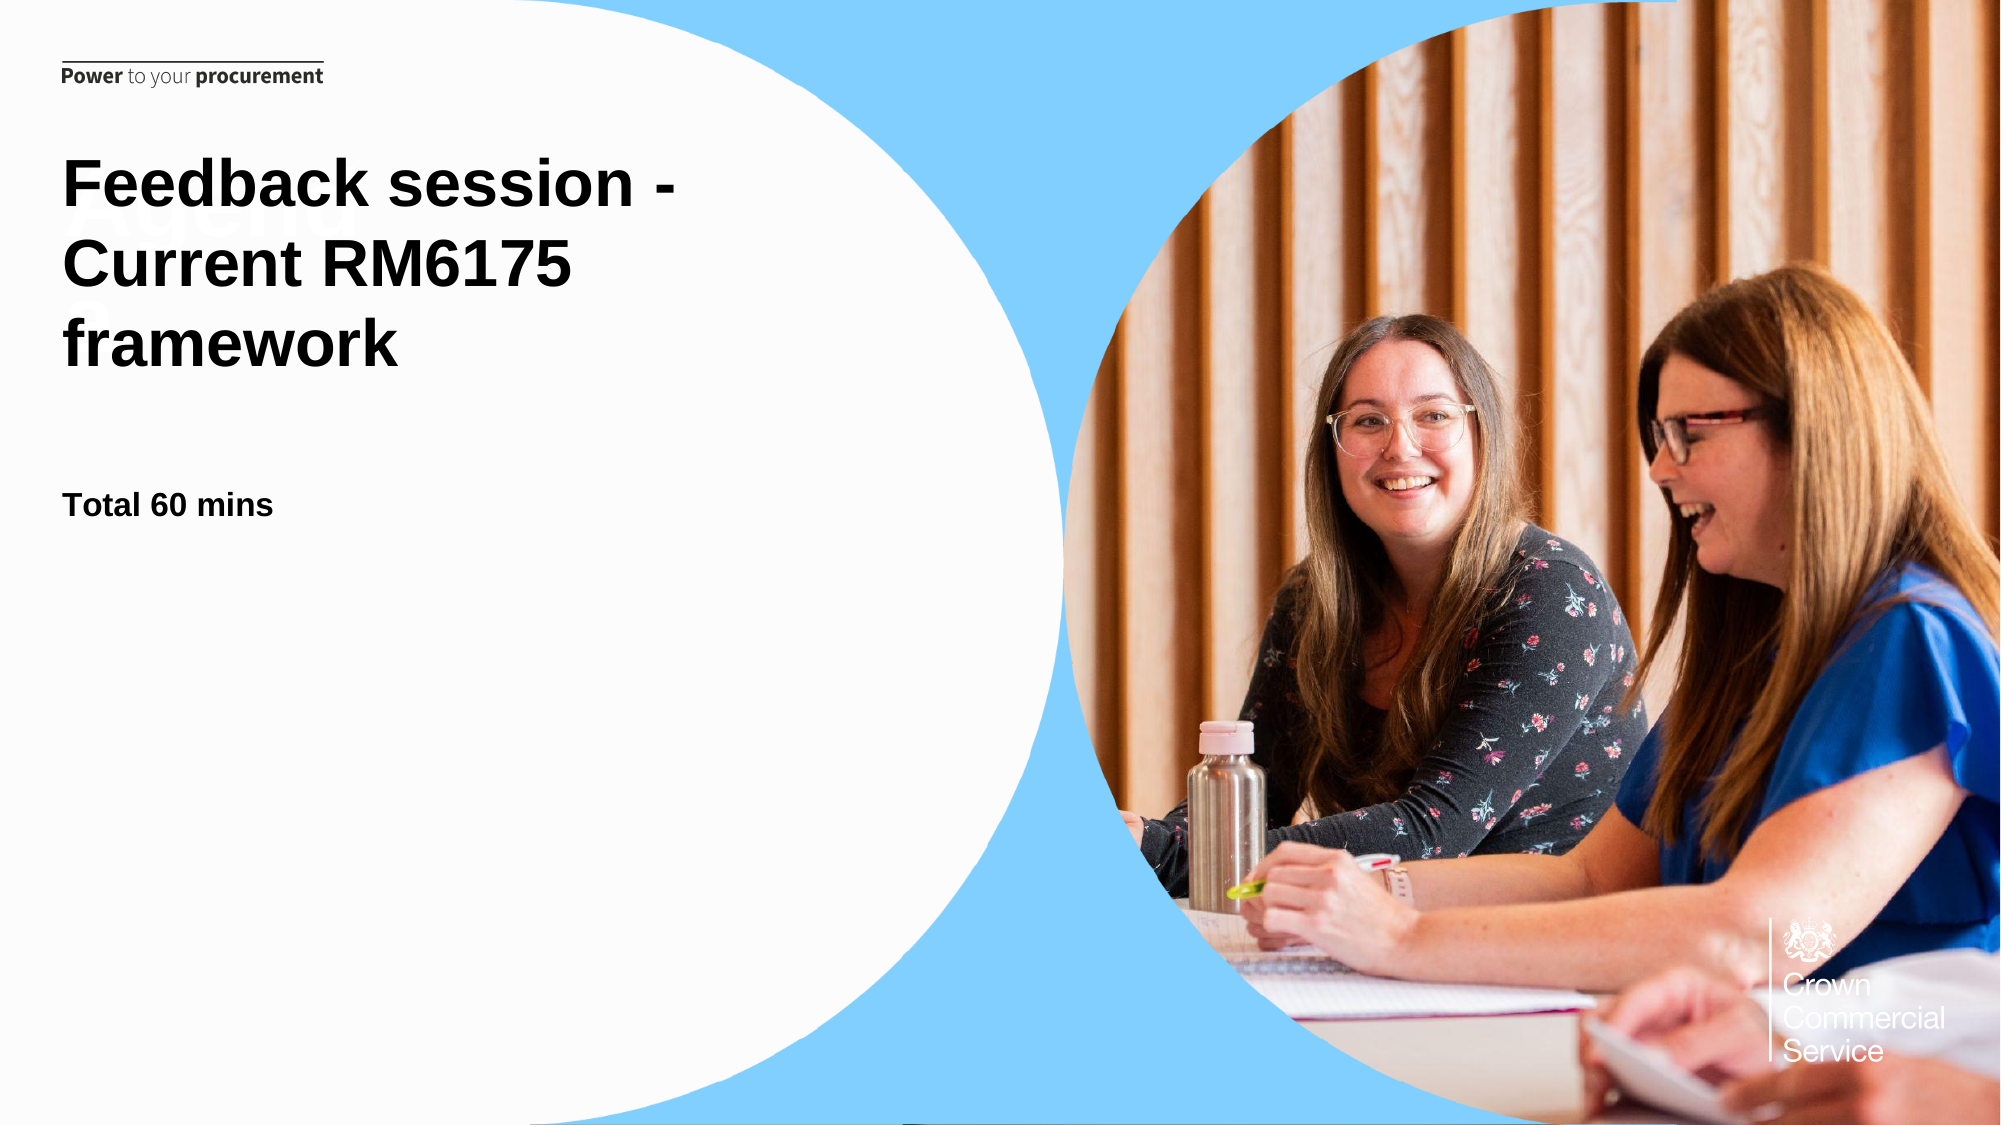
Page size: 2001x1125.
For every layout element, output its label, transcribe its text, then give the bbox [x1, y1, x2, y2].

picture [1769, 917, 1944, 1063]
title Total 60 mins [62, 483, 1076, 1000]
title Feedback session - Current RM6175 framework [62, 139, 868, 387]
